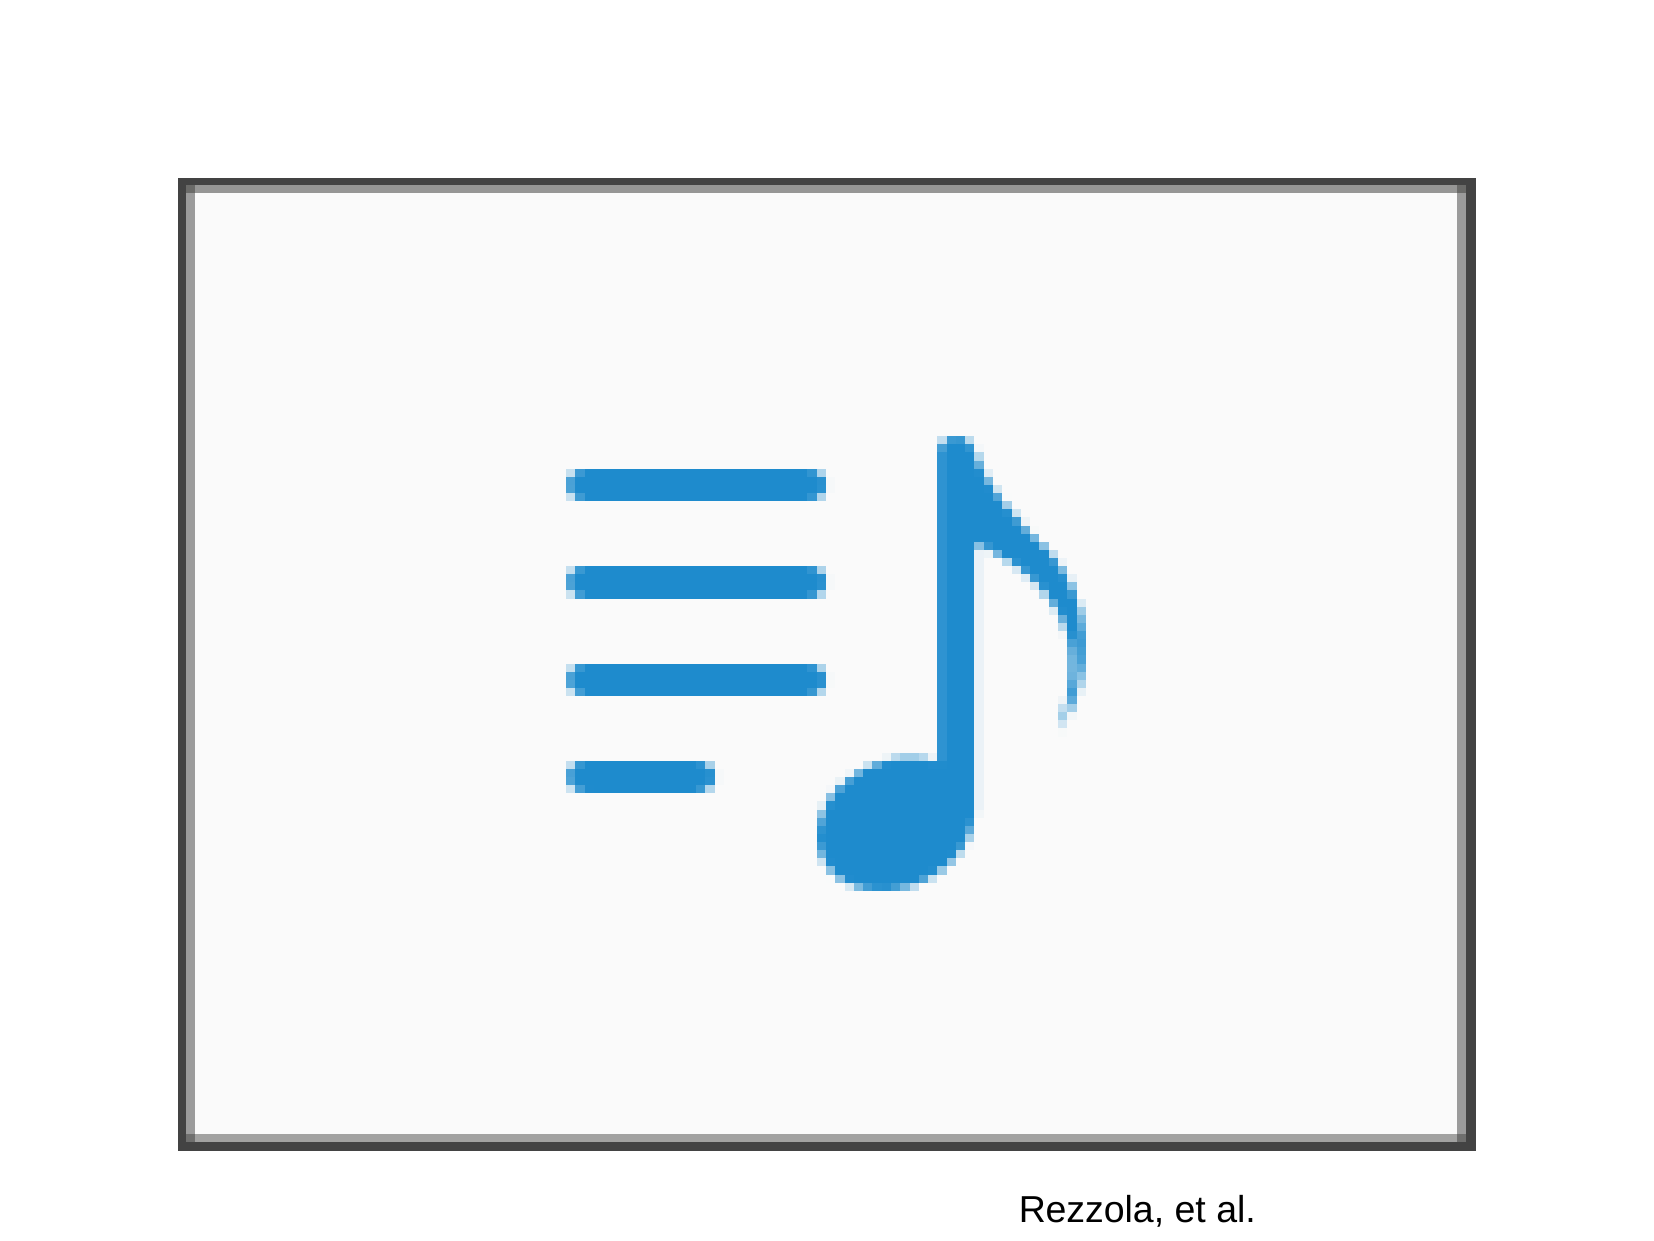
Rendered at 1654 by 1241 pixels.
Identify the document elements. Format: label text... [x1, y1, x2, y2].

text_box Rezzola, et al. [1003, 1181, 1536, 1238]
text_box [177, 177, 1477, 1152]
